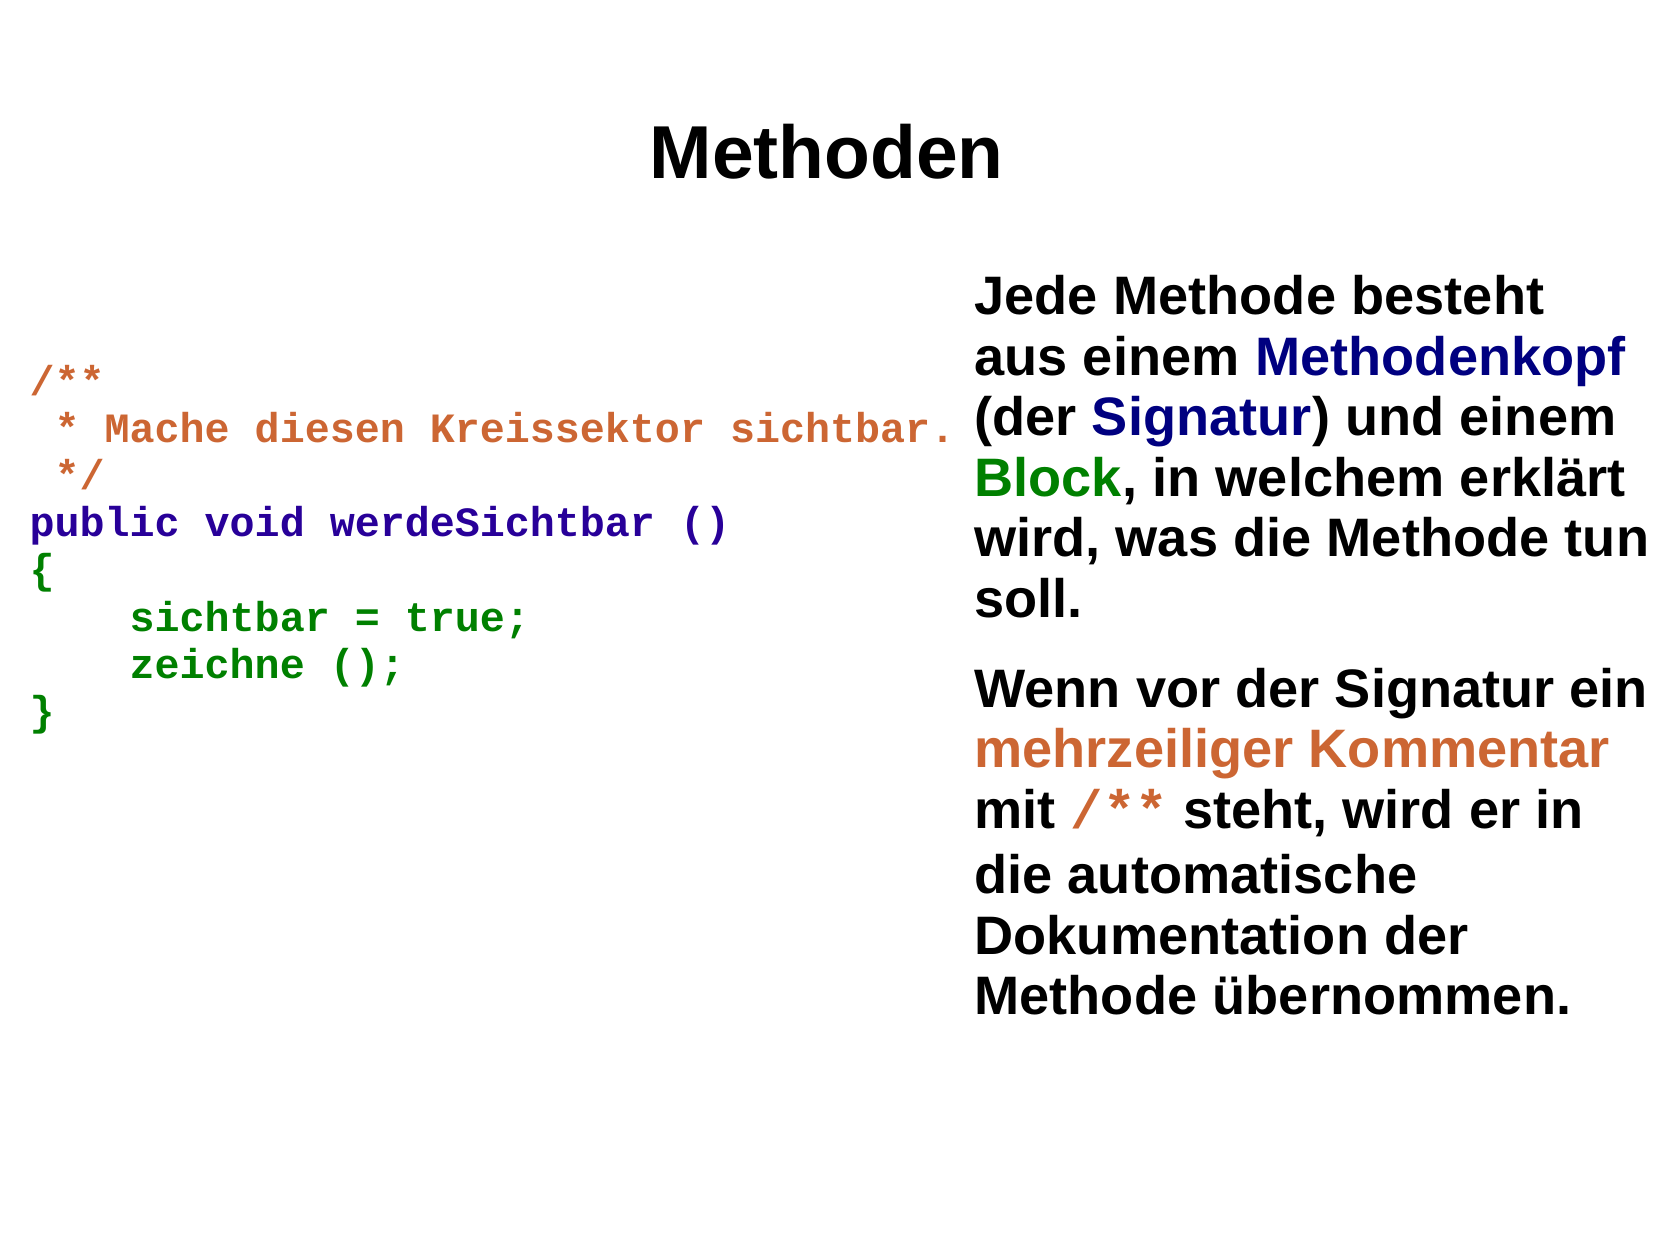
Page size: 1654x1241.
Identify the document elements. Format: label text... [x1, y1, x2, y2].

list /** * Mache diesen Kreissektor sichtbar. */ public void werdeSichtbar () { sichtbar = true; zeichne (); } [29, 360, 974, 743]
list Jede Methode besteht aus einem Methodenkopf (der Signatur) und einem Block, in welchem erklärt wird, was die Methode tun soll. Wenn vor der Signatur ein mehrzeiliger Kommentar mit /** steht, wird er in die automatische Dokumentation der Methode übernommen. [974, 265, 1654, 1045]
title Methoden [82, 56, 1571, 250]
